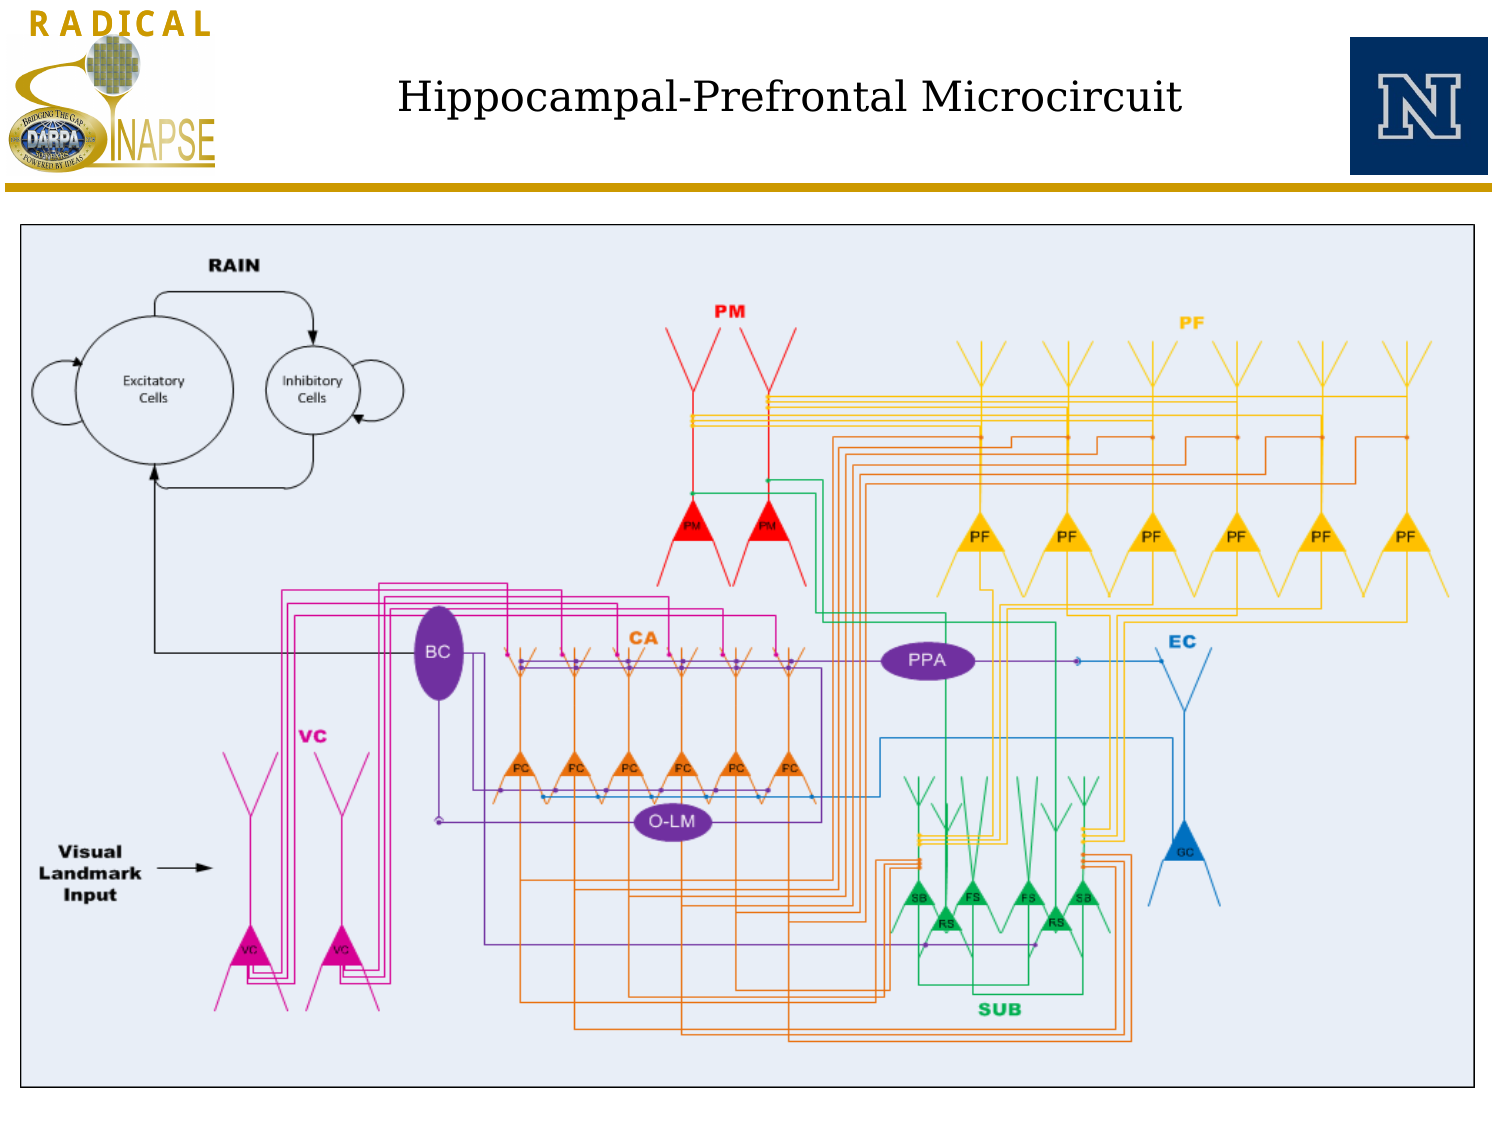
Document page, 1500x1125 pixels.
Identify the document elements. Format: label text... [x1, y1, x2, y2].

picture [1350, 37, 1488, 175]
picture [20, 224, 1475, 1088]
text_box Hippocampal-Prefrontal Microcircuit [382, 62, 1198, 128]
